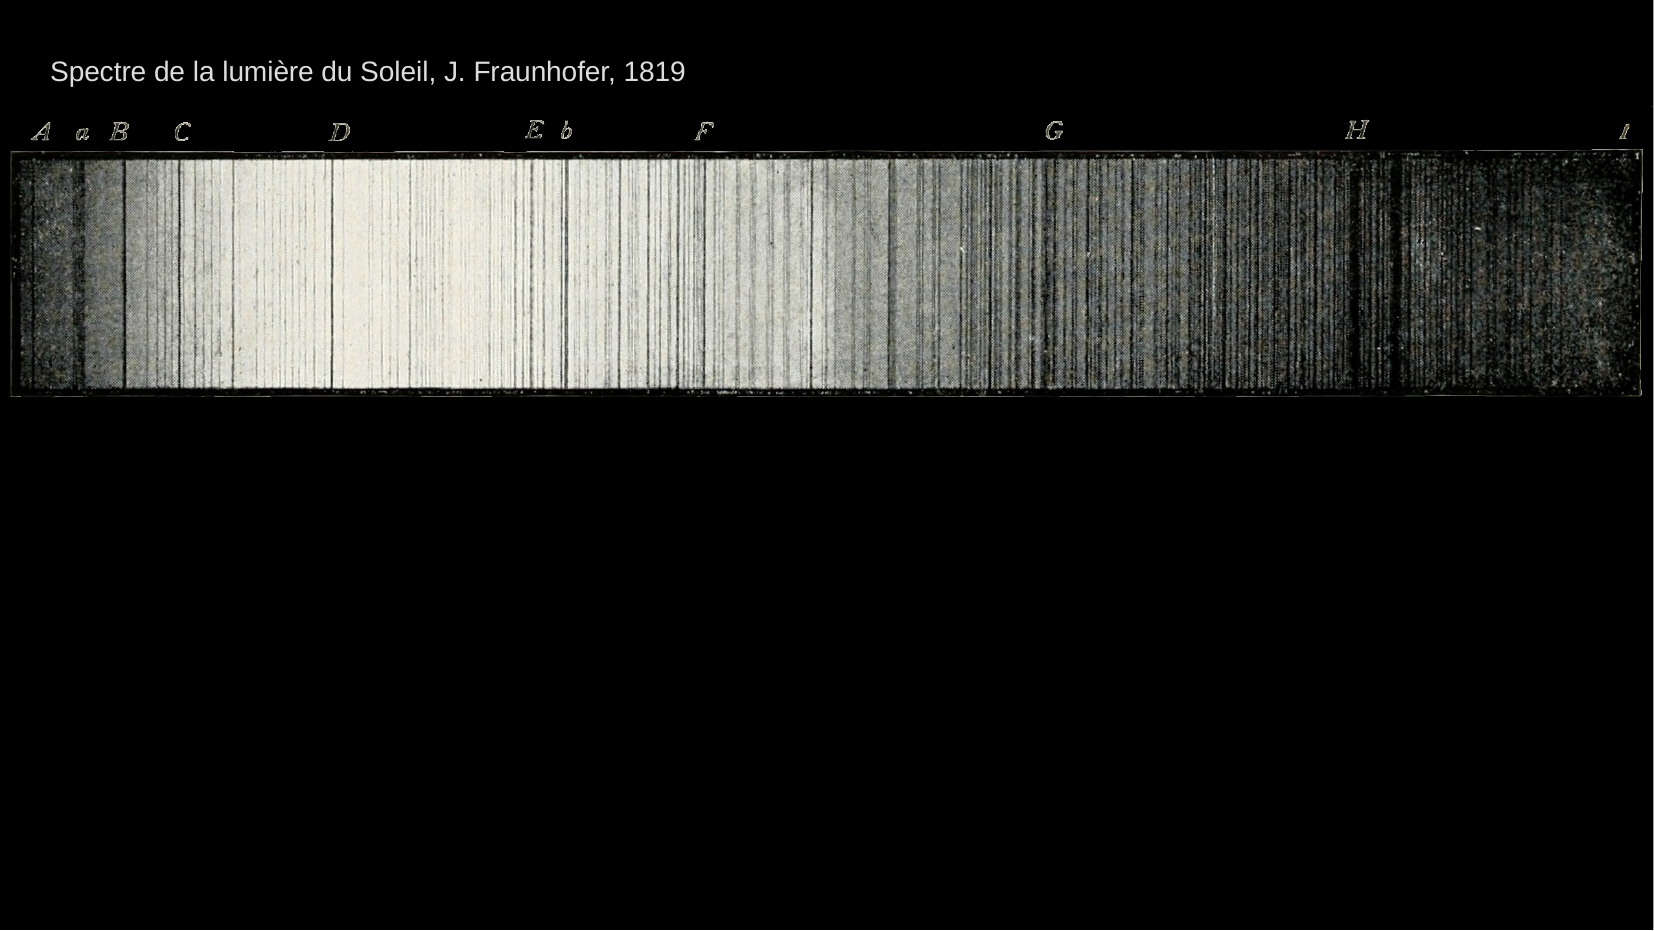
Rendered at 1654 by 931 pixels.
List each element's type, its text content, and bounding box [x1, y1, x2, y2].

picture [0, 106, 1654, 414]
text_box Spectre de la lumière du Soleil, J. Fraunhofer, 1819 [35, 48, 919, 95]
